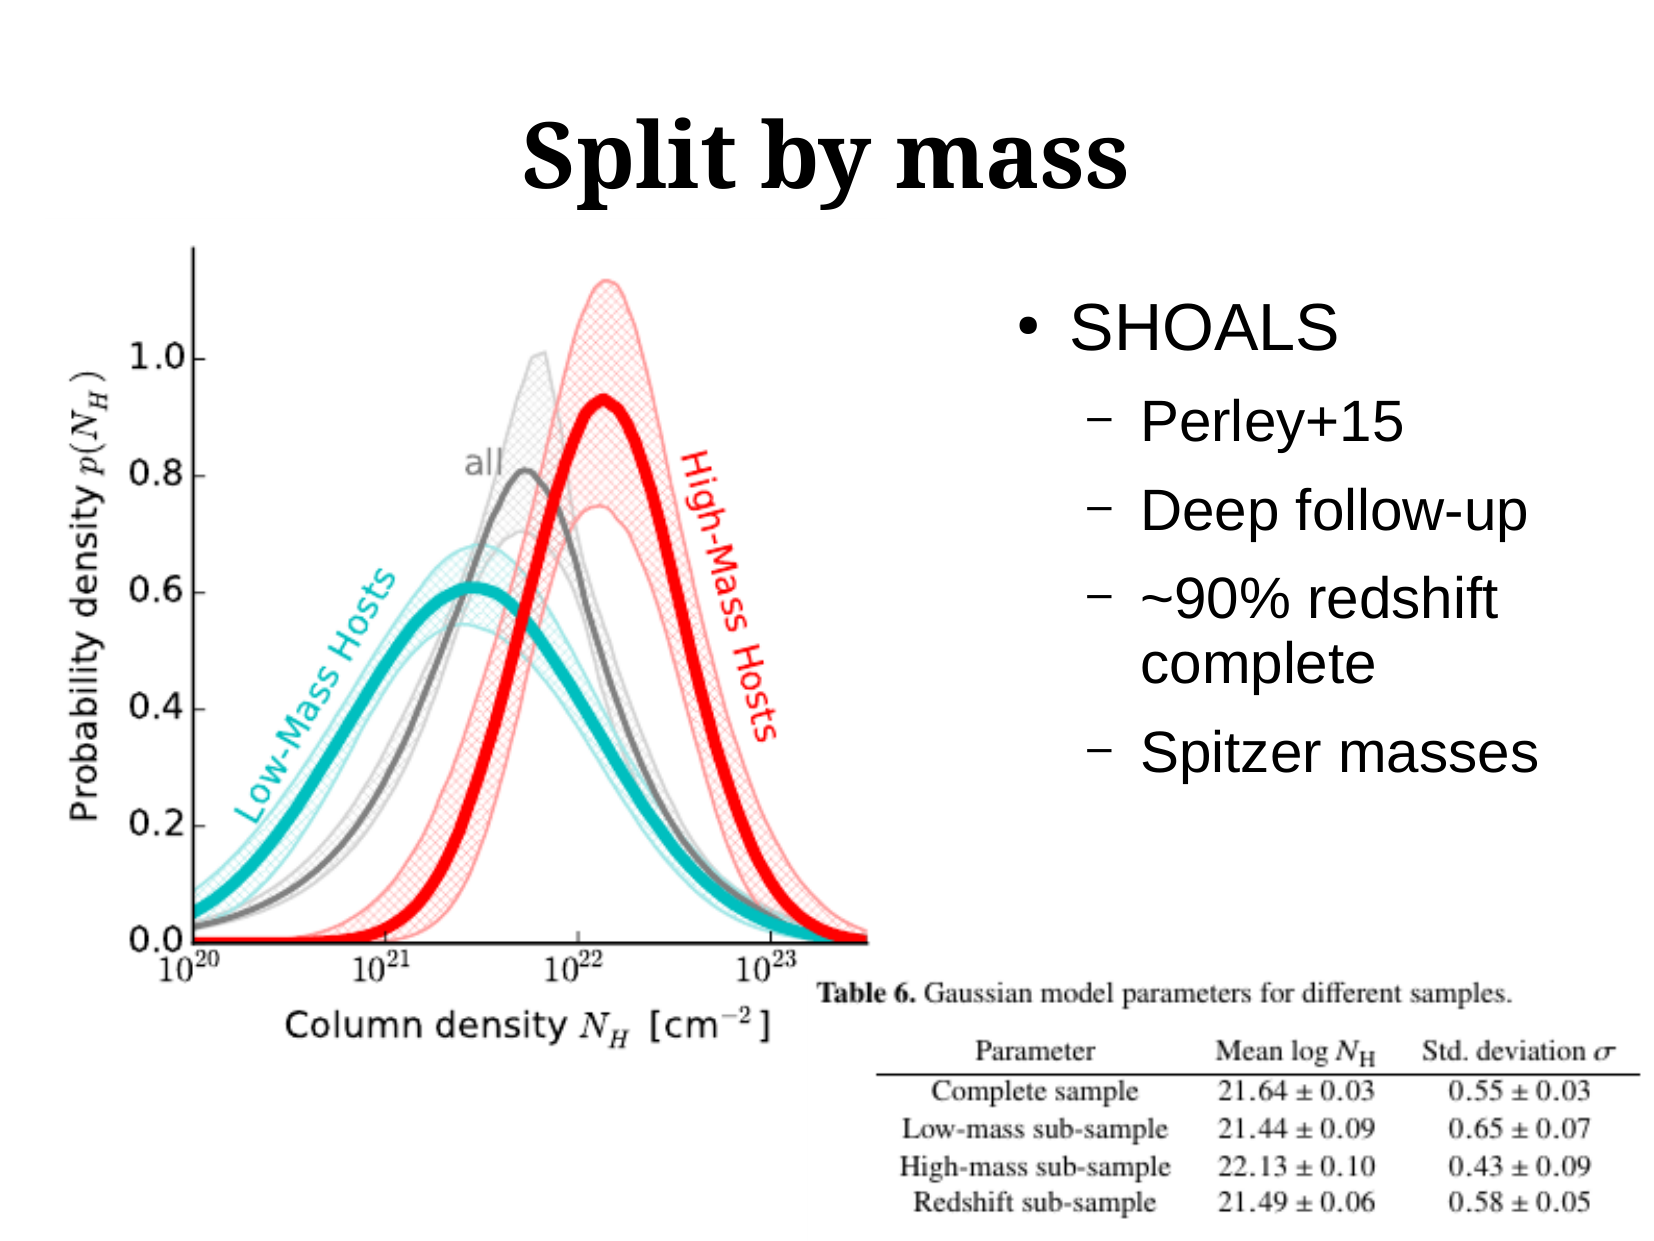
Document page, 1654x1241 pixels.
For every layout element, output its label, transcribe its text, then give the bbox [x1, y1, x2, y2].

list SHOALS Perley+15 Deep follow-up ~90% redshift complete Spitzer masses [998, 290, 1595, 1010]
title Split by mass [82, 49, 1571, 257]
picture [45, 217, 1643, 1241]
